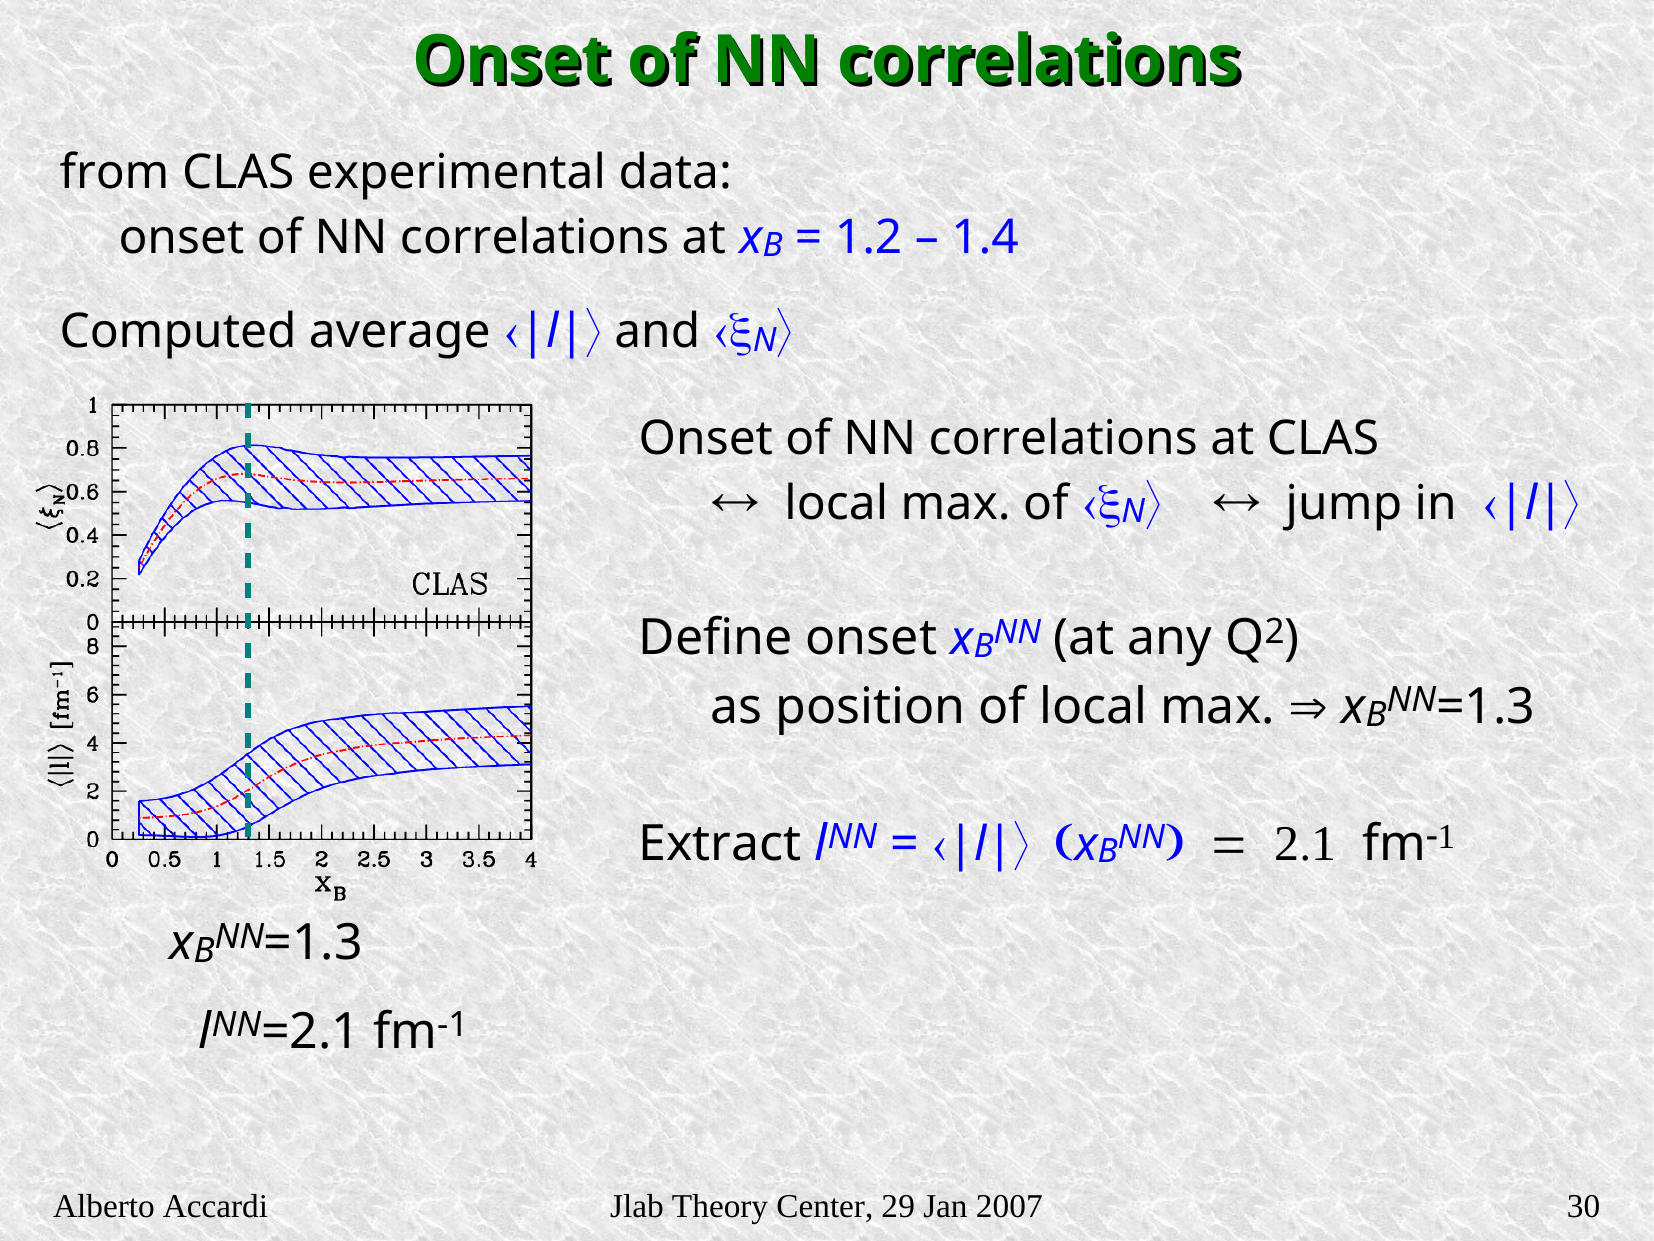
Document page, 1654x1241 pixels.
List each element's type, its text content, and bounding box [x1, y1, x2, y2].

picture [0, 0, 1654, 1241]
text_box xBNN=1.3 [154, 898, 388, 987]
text_box from CLAS experimental data: onset of NN correlations at xB = 1.2 – 1.4 [44, 129, 1654, 272]
text_box Computed average |l| and xN [44, 289, 1654, 377]
text_box Onset of NN correlations [29, 4, 1624, 132]
text_box lNN=2.1 fm-1 [183, 987, 490, 1064]
text_box Onset of NN correlations at CLAS  local max. of xN  jump in |l| Define onset xBNN (at any Q2) as position of local max.  xBNN=1.3 Extract lNN = |l| (xBNN) = 2.1 fm-1 [564, 395, 1617, 880]
